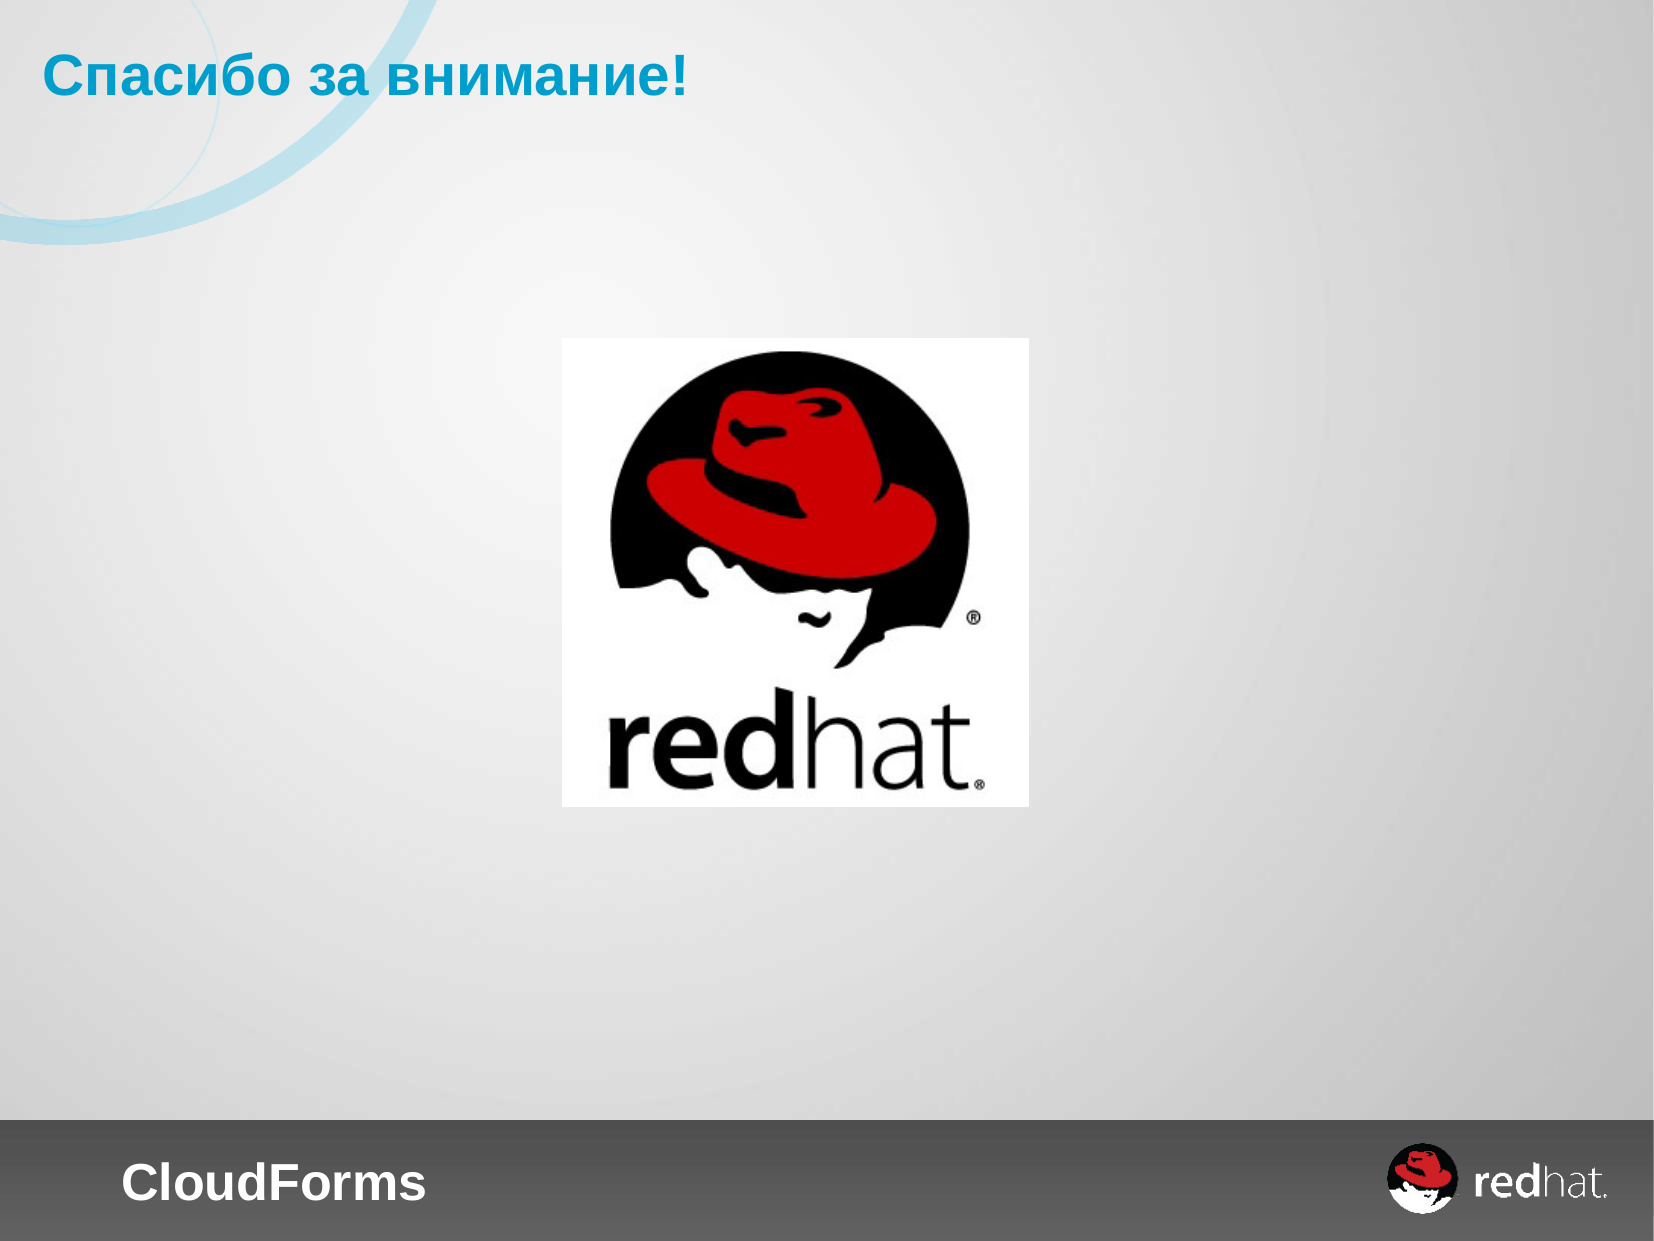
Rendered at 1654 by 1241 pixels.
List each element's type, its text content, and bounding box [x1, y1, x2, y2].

text_box Спасибо за внимание! [42, 39, 1532, 170]
picture [0, 0, 1654, 1241]
